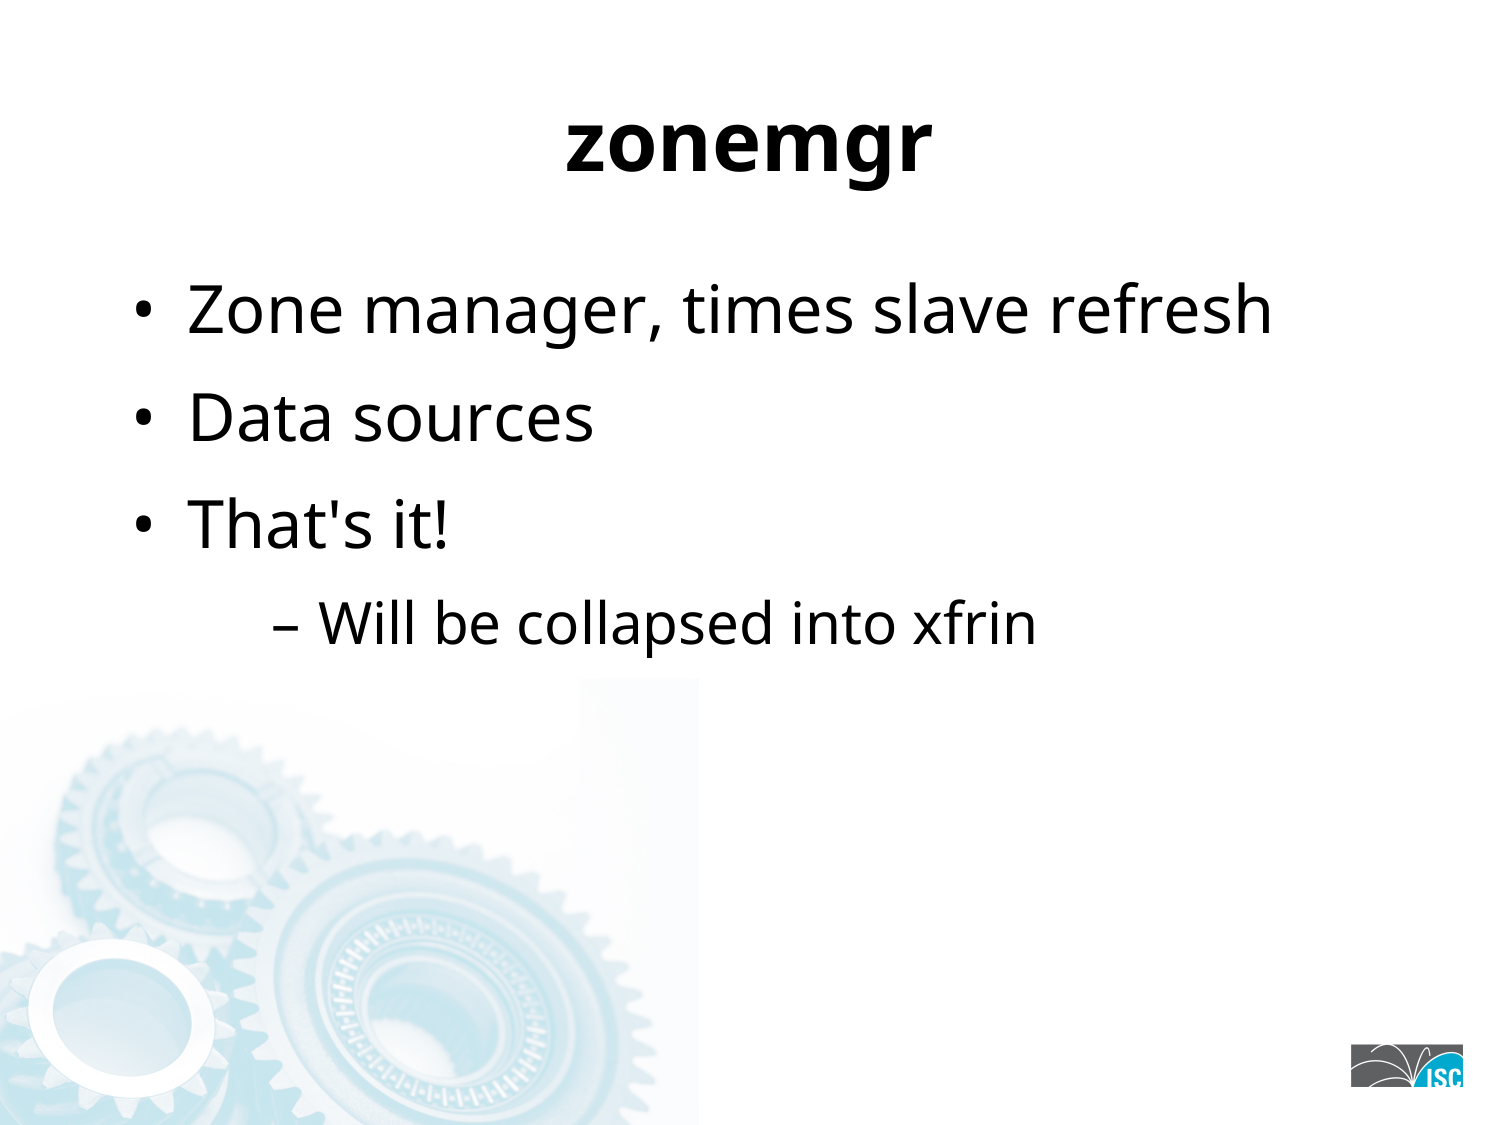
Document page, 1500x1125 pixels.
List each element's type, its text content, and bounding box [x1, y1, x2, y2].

title zonemgr [75, 38, 1426, 240]
picture [0, 0, 1500, 1125]
list Zone manager, times slave refresh Data sources That's it! Will be collapsed into xfrin [75, 262, 1426, 991]
